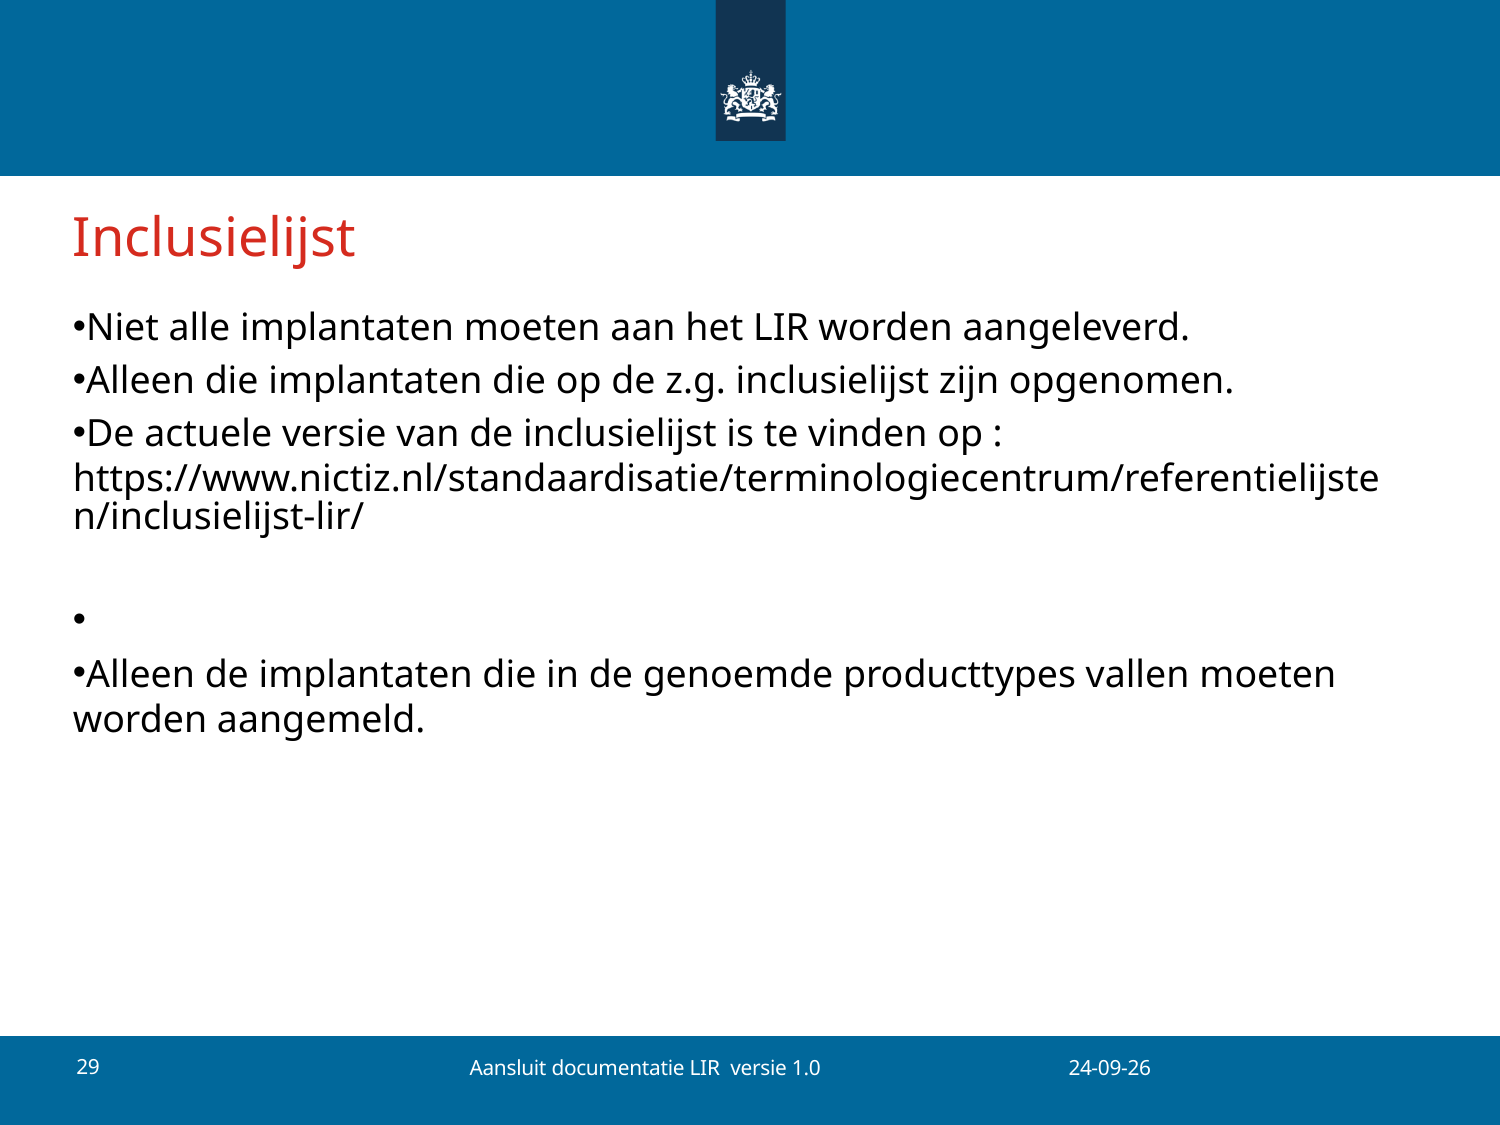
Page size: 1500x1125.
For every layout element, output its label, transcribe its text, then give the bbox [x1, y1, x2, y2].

title Inclusielijst [57, 194, 1408, 289]
list Niet alle implantaten moeten aan het LIR worden aangeleverd. Alleen die implantaten die op de z.g. inclusielijst zijn opgenomen. De actuele versie van de inclusielijst is te vinden op : https://www.nictiz.nl/standaardisatie/terminologiecentrum/referentielijsten/inclusielijst-lir/ Alleen de implantaten die in de genoemde producttypes vallen moeten worden aangemeld. [57, 295, 1408, 1020]
text_box Aansluit documentatie LIR versie 1.0 29-4-2019 [454, 1046, 1500, 1099]
text_box [61, 1046, 179, 1106]
